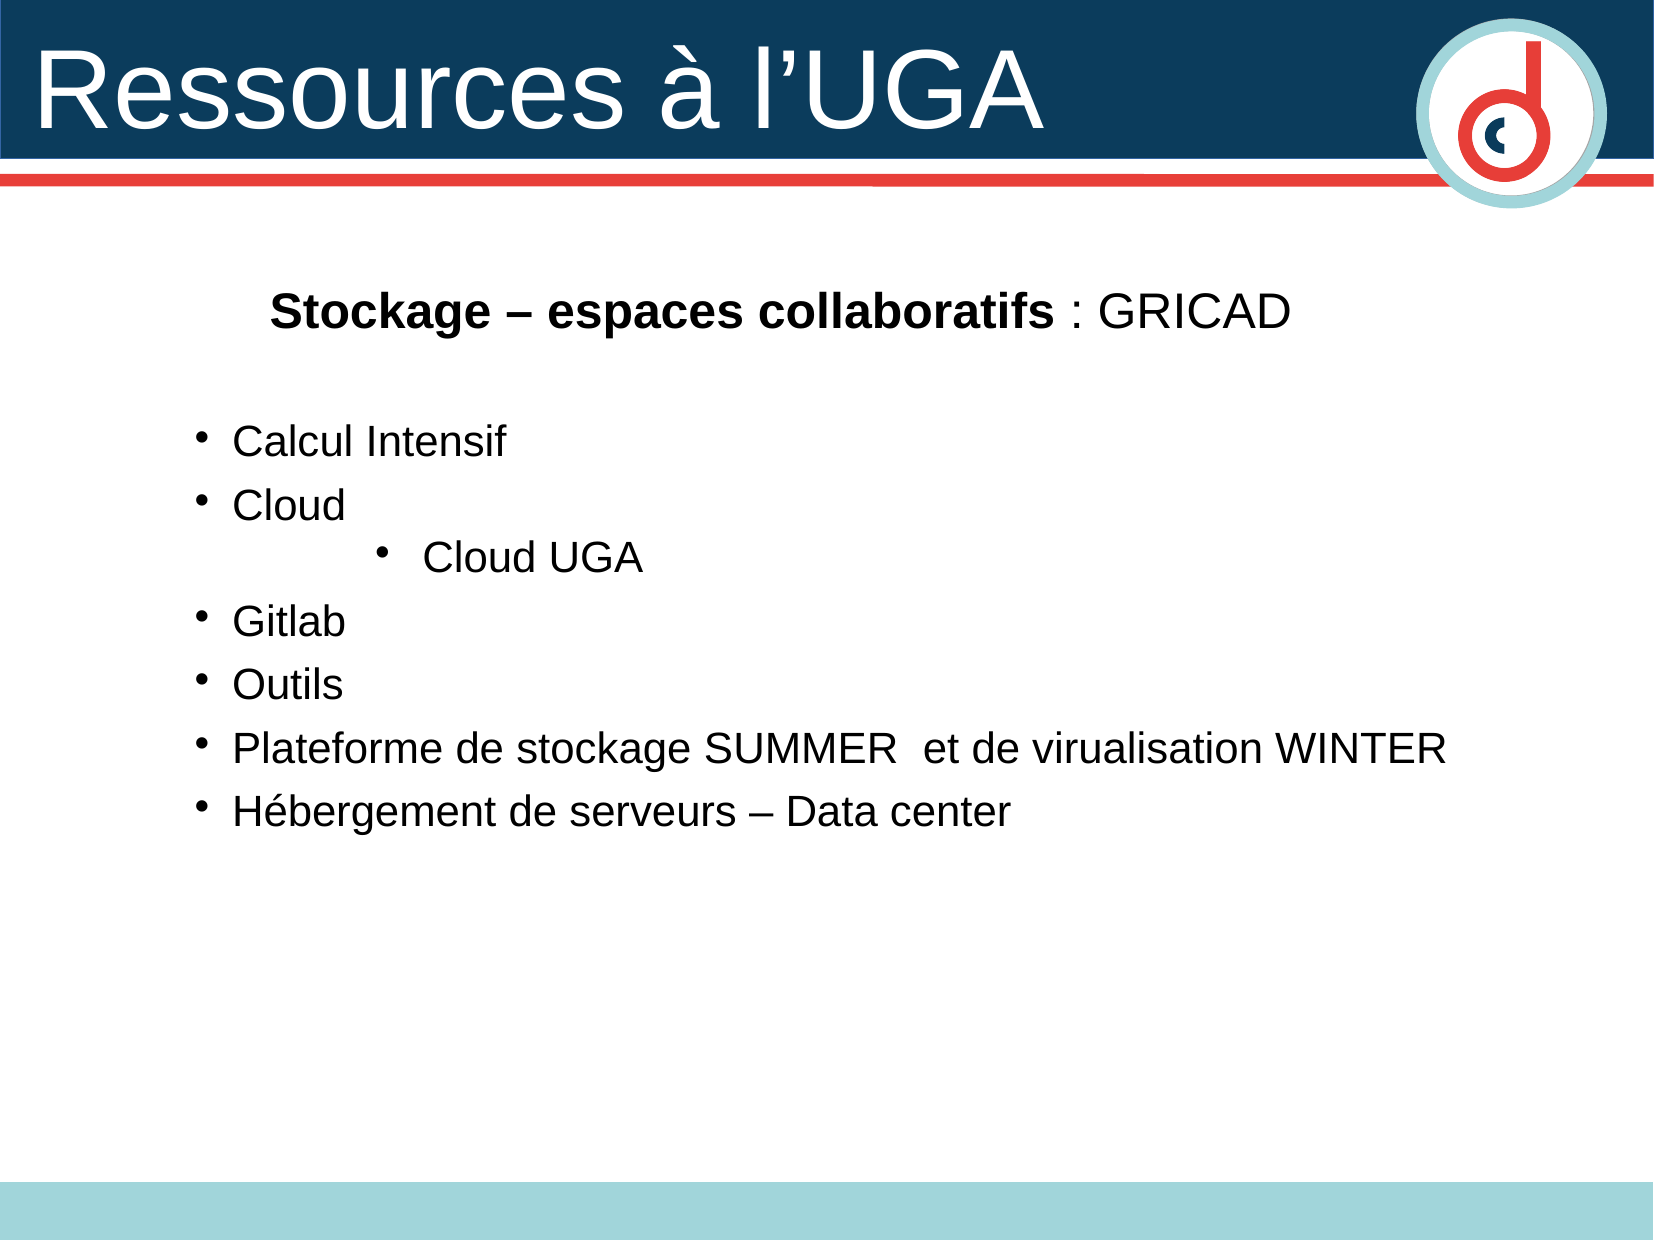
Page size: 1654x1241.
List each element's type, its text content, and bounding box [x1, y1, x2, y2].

list Stockage – espaces collaboratifs : GRICAD Calcul Intensif Cloud Cloud UGA Gitlab Outils Plateforme de stockage SUMMER et de virualisation WINTER Hébergement de serveurs – Data center [29, 290, 1625, 1010]
title Ressources à l’UGA [17, 11, 1412, 159]
